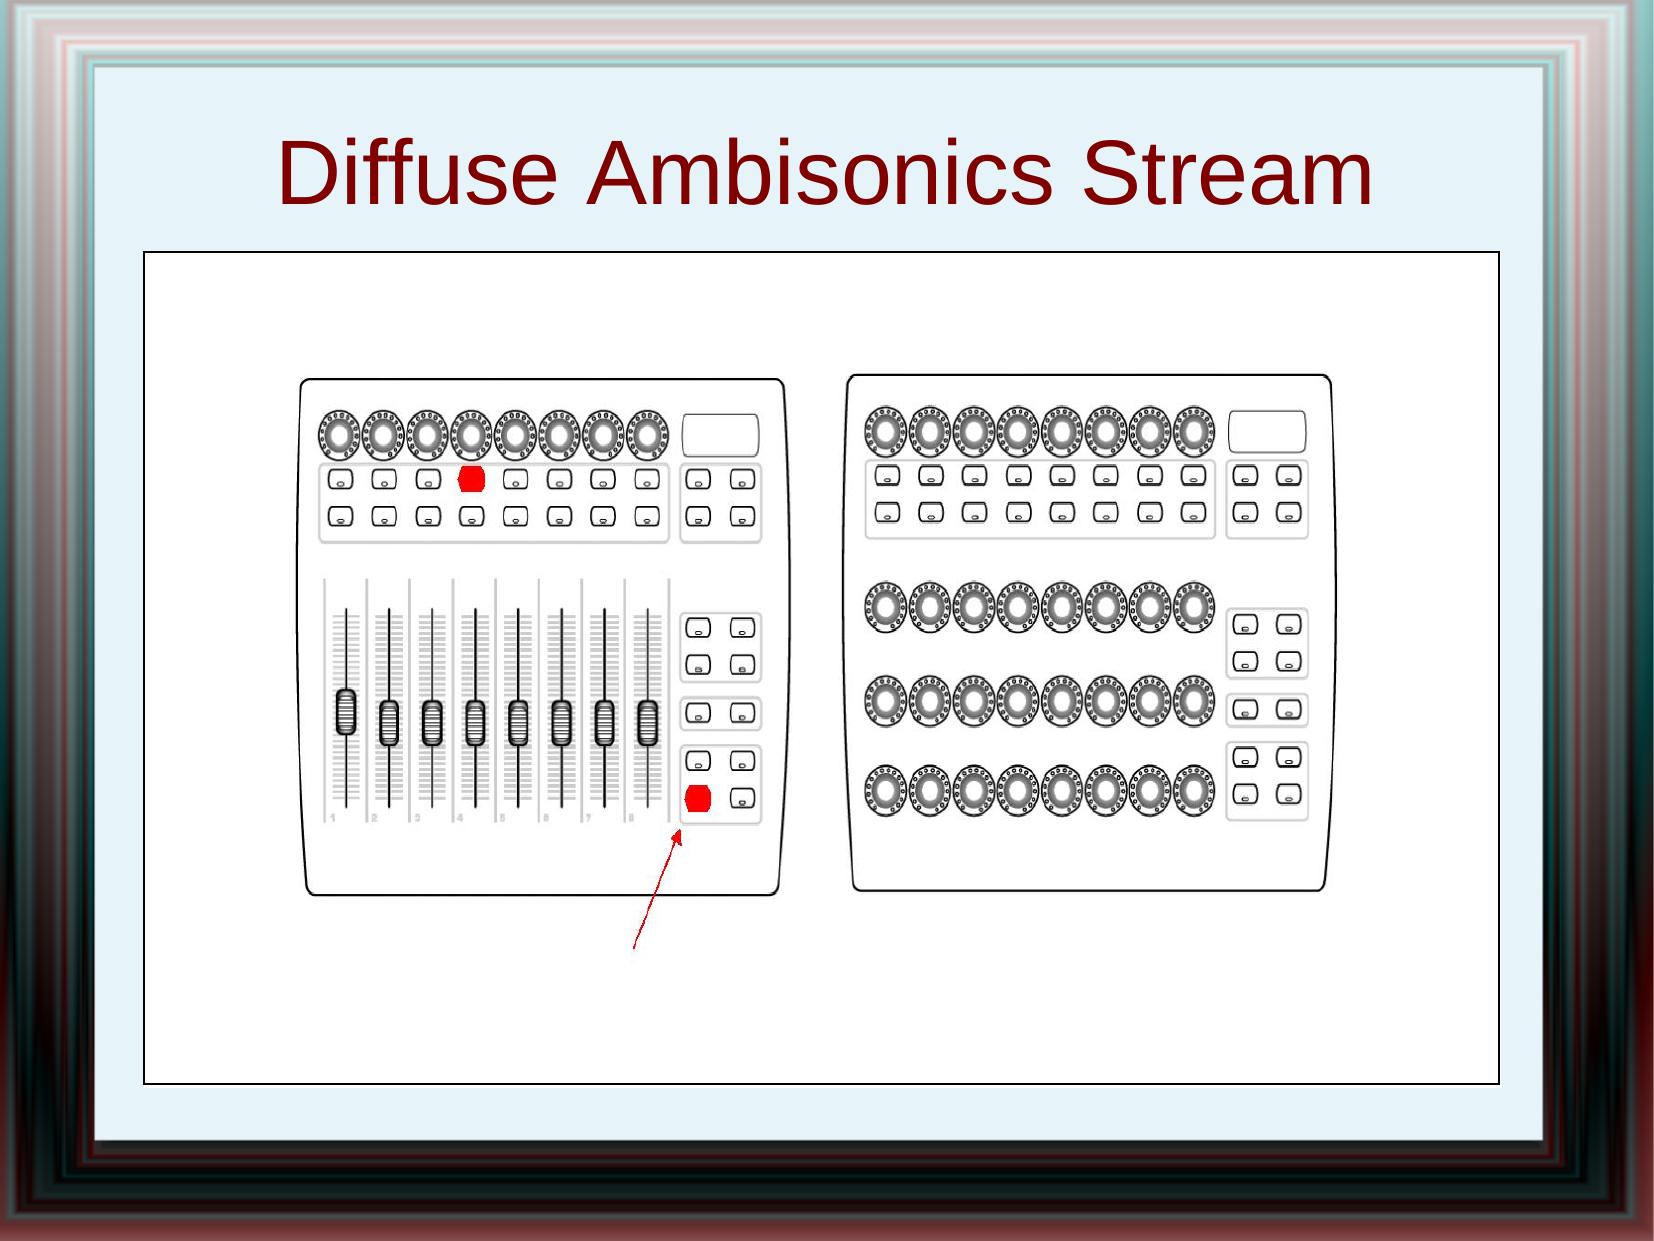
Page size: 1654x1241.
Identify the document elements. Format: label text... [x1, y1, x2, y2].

picture [0, 0, 1654, 1241]
title Diffuse Ambisonics Stream [118, 95, 1536, 250]
